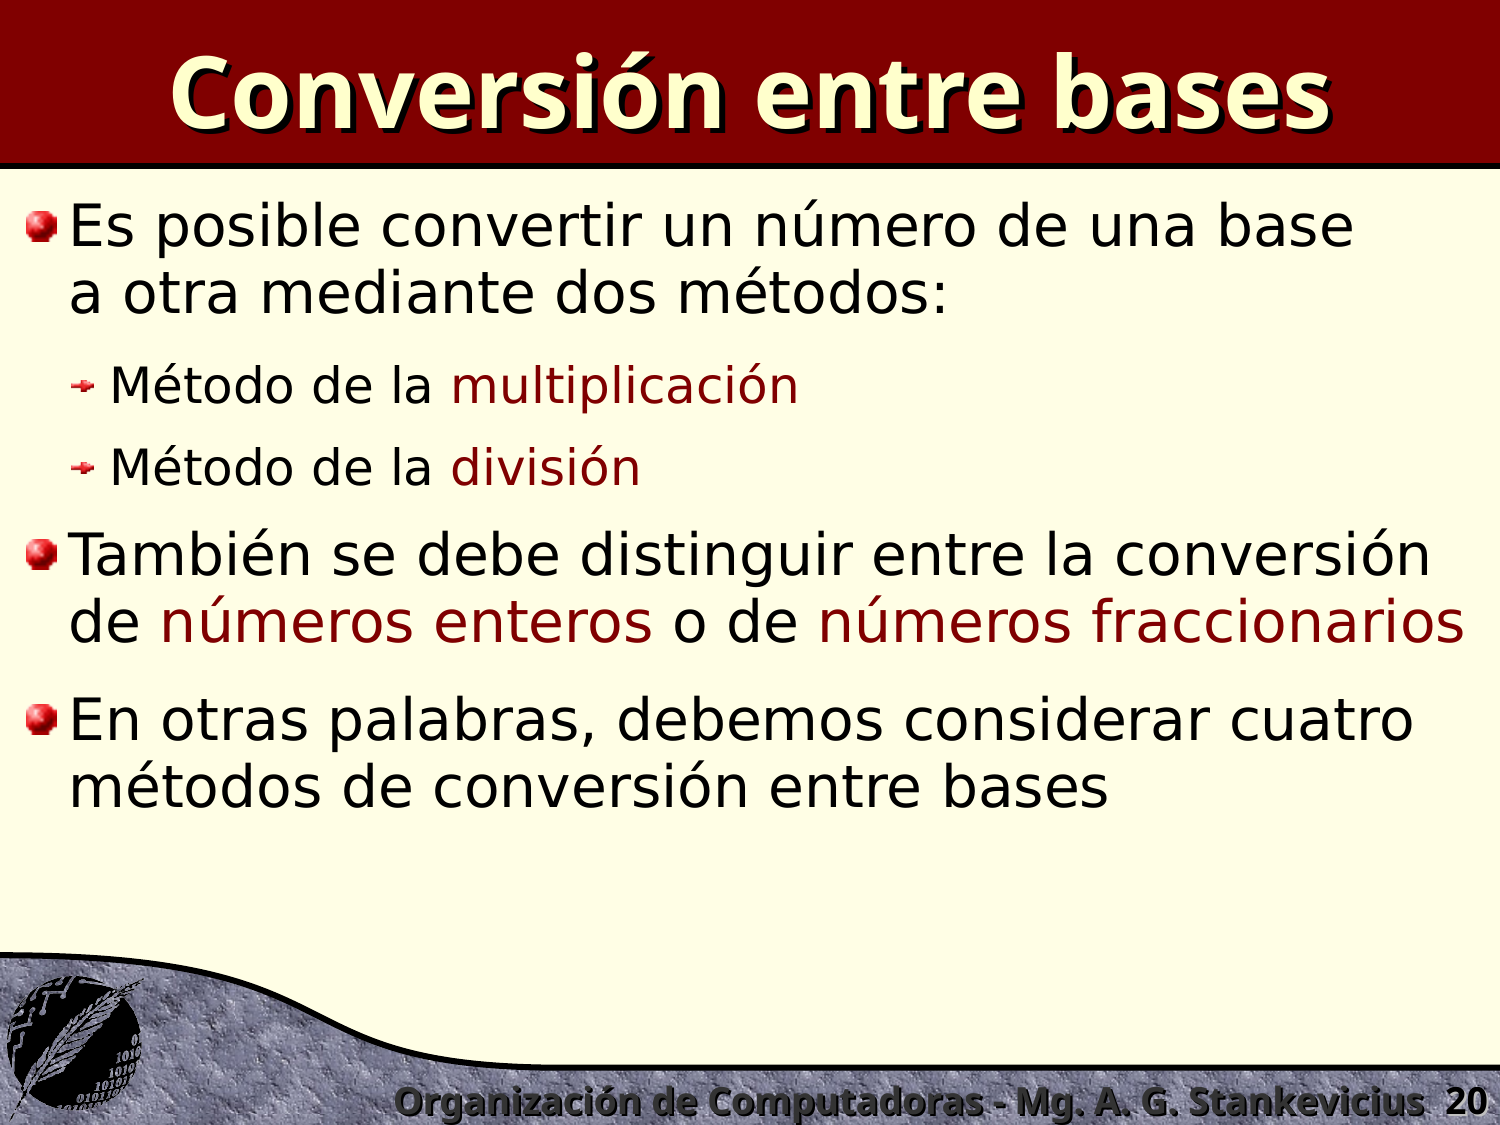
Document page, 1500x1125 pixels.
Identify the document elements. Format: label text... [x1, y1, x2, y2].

title Conversión entre bases [15, 5, 1485, 160]
picture [448, 1100, 455, 1110]
picture [0, 959, 1500, 1125]
picture [1058, 1100, 1065, 1110]
list Es posible convertir un número de una base a otra mediante dos métodos: Método de la multiplicación Método de la división También se debe distinguir entre la conversión de números enteros o de números fraccionarios En otras palabras, debemos considerar cuatro métodos de conversión entre bases [11, 192, 1486, 935]
picture [802, 1100, 806, 1110]
